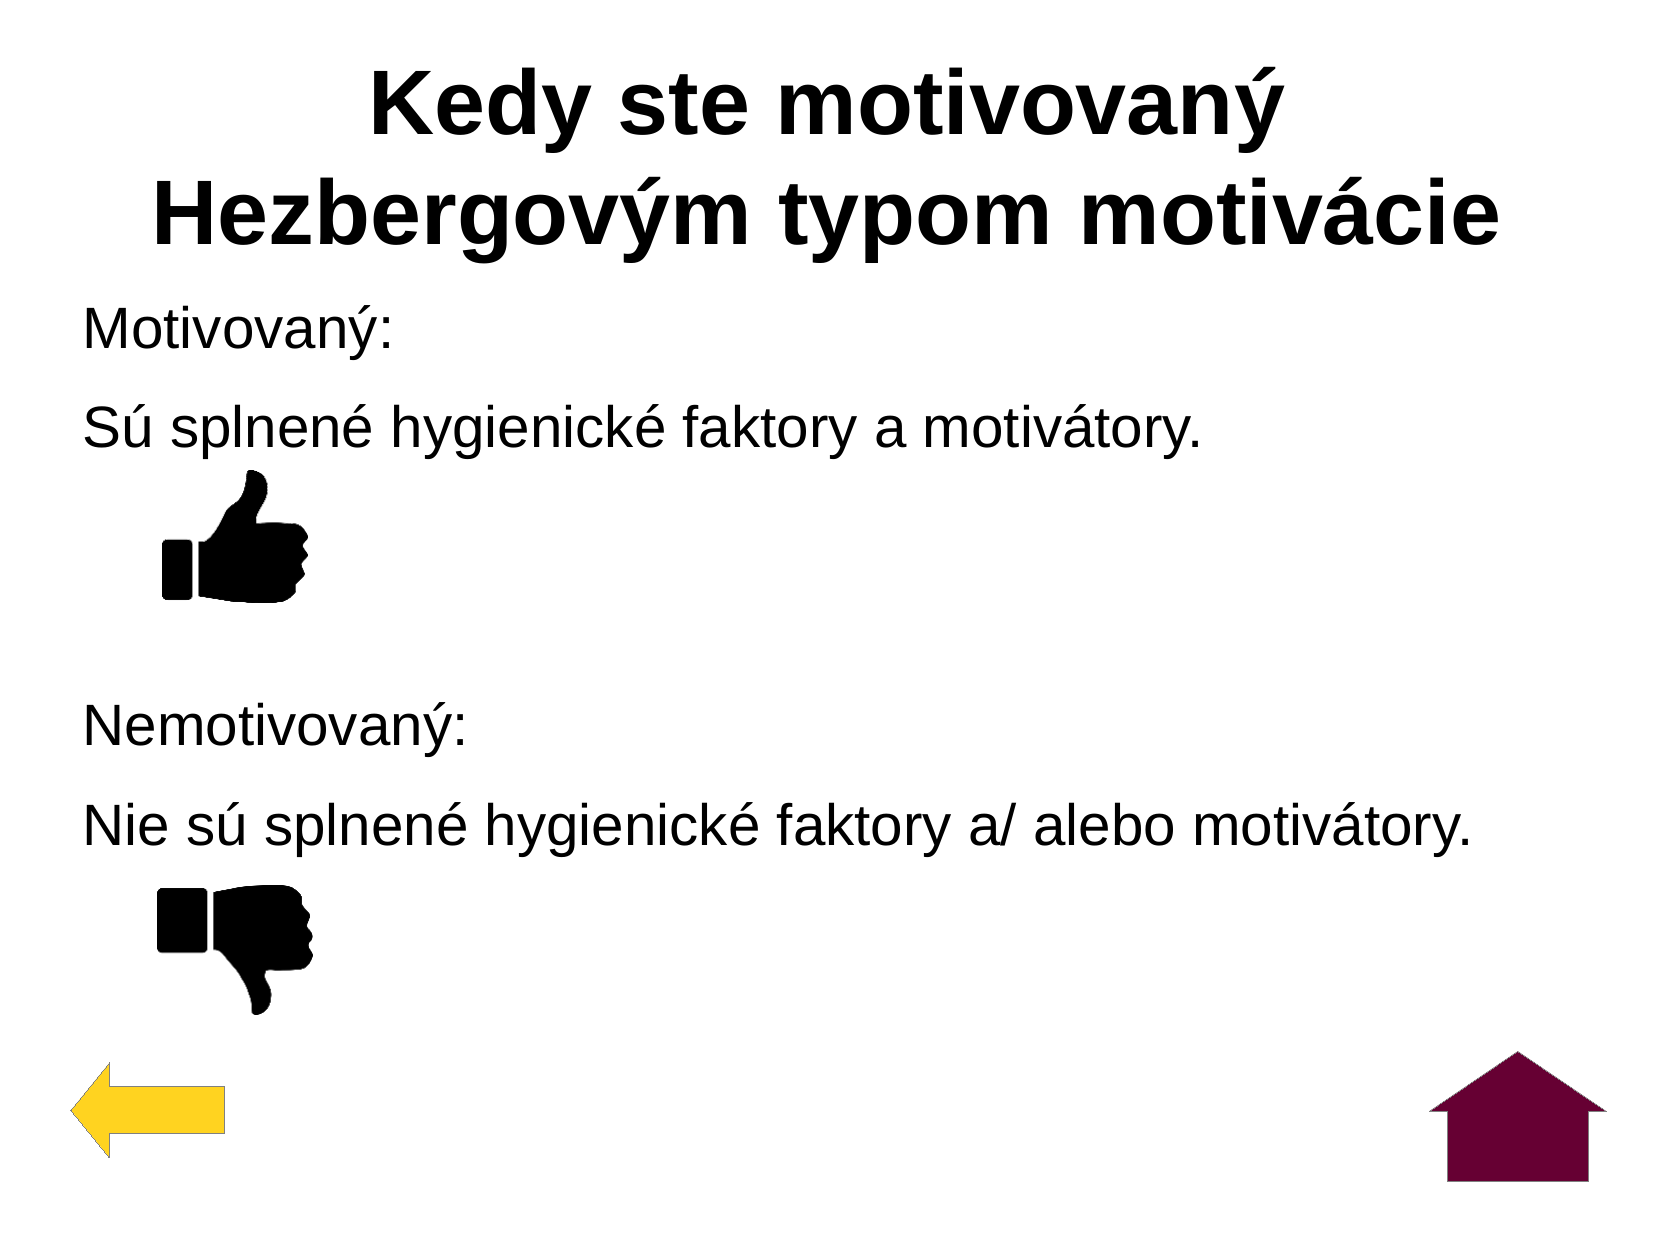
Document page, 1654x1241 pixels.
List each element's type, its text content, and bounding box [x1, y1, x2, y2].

picture [157, 885, 313, 1015]
text_box [70, 1062, 225, 1158]
picture [162, 470, 308, 603]
title Kedy ste motivovaný Hezbergovým typom motivácie [82, 41, 1571, 265]
text_box [1429, 1051, 1607, 1182]
list Motivovaný: Sú splnené hygienické faktory a motivátory. Nemotivovaný: Nie sú splnené hygienické faktory a/ alebo motivátory. [82, 290, 1571, 1052]
